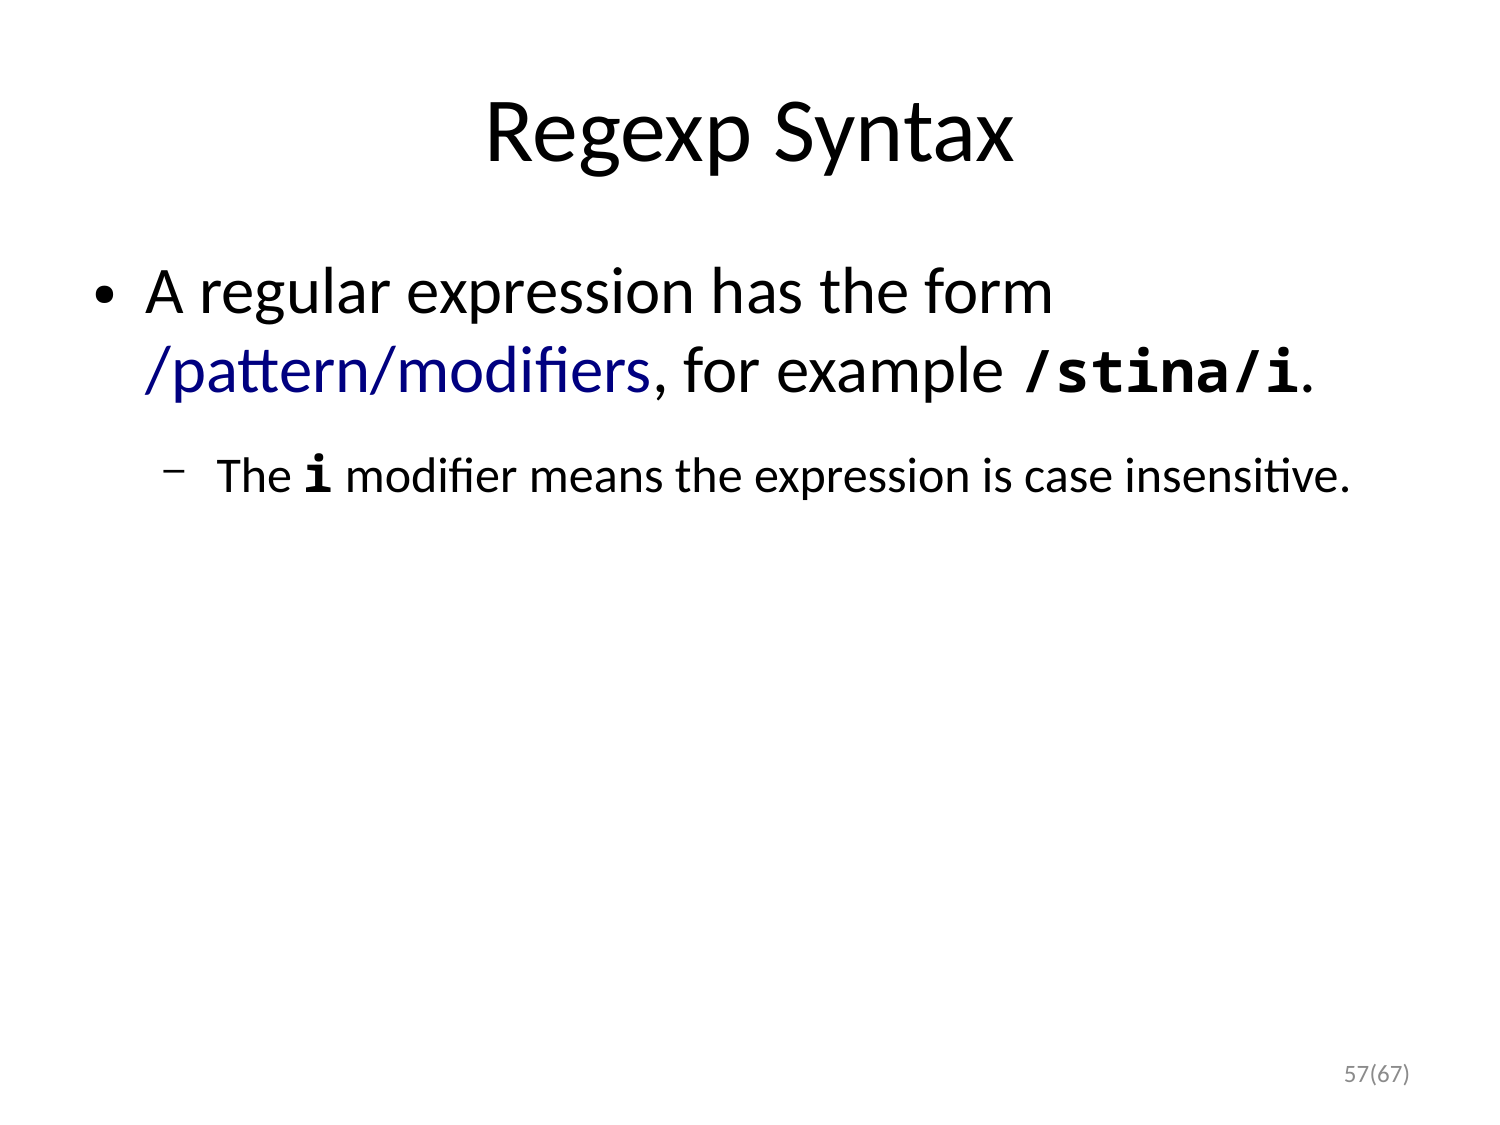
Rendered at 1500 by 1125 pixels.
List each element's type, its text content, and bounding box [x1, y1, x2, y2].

title Regexp Syntax [75, 45, 1425, 233]
list A regular expression has the form /pattern/modifiers, for example /stina/i. The i modifier means the expression is case insensitive. [75, 263, 1425, 916]
